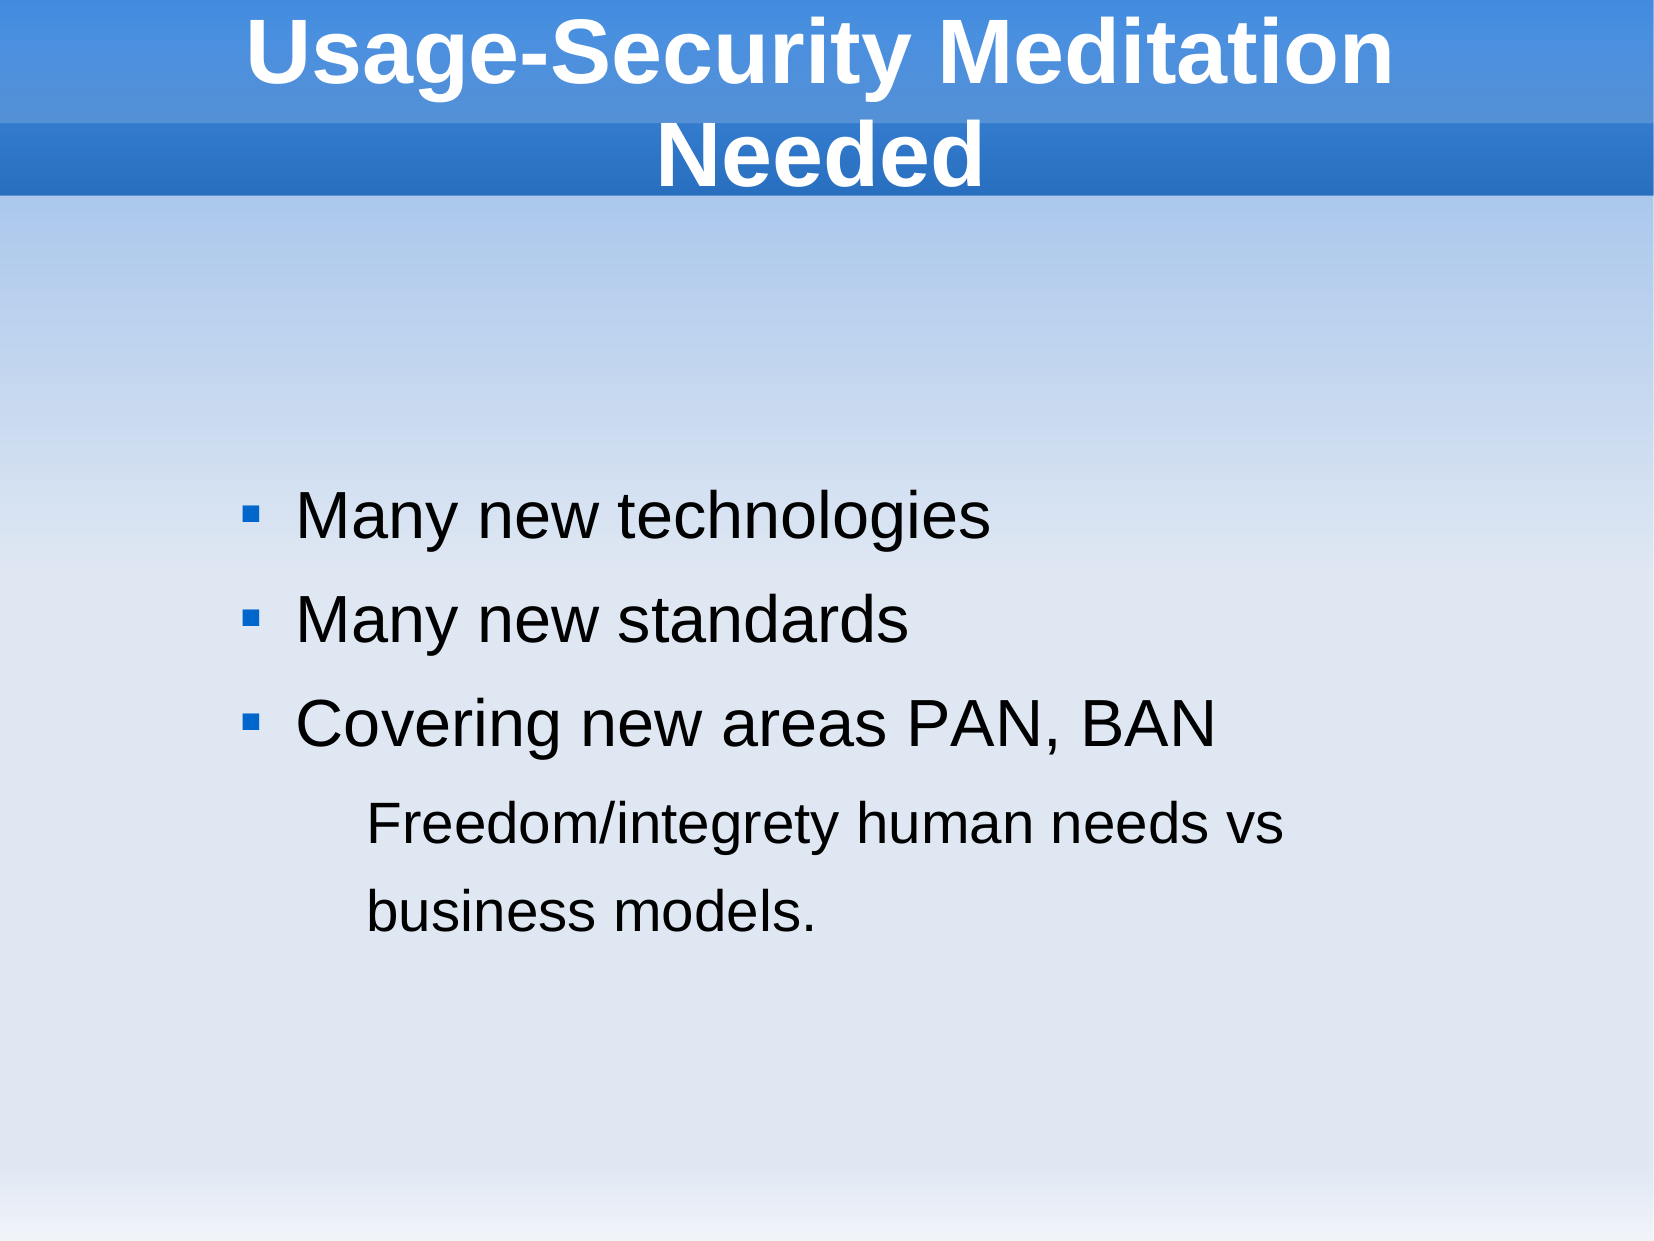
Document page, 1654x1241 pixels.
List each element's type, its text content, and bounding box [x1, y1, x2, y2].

list Many new technologies Many new standards Covering new areas PAN, BAN Freedom/integrety human needs vs business models. [225, 268, 1654, 1088]
picture [0, 0, 1654, 1241]
title Usage-Security Meditation Needed [76, 0, 1565, 208]
